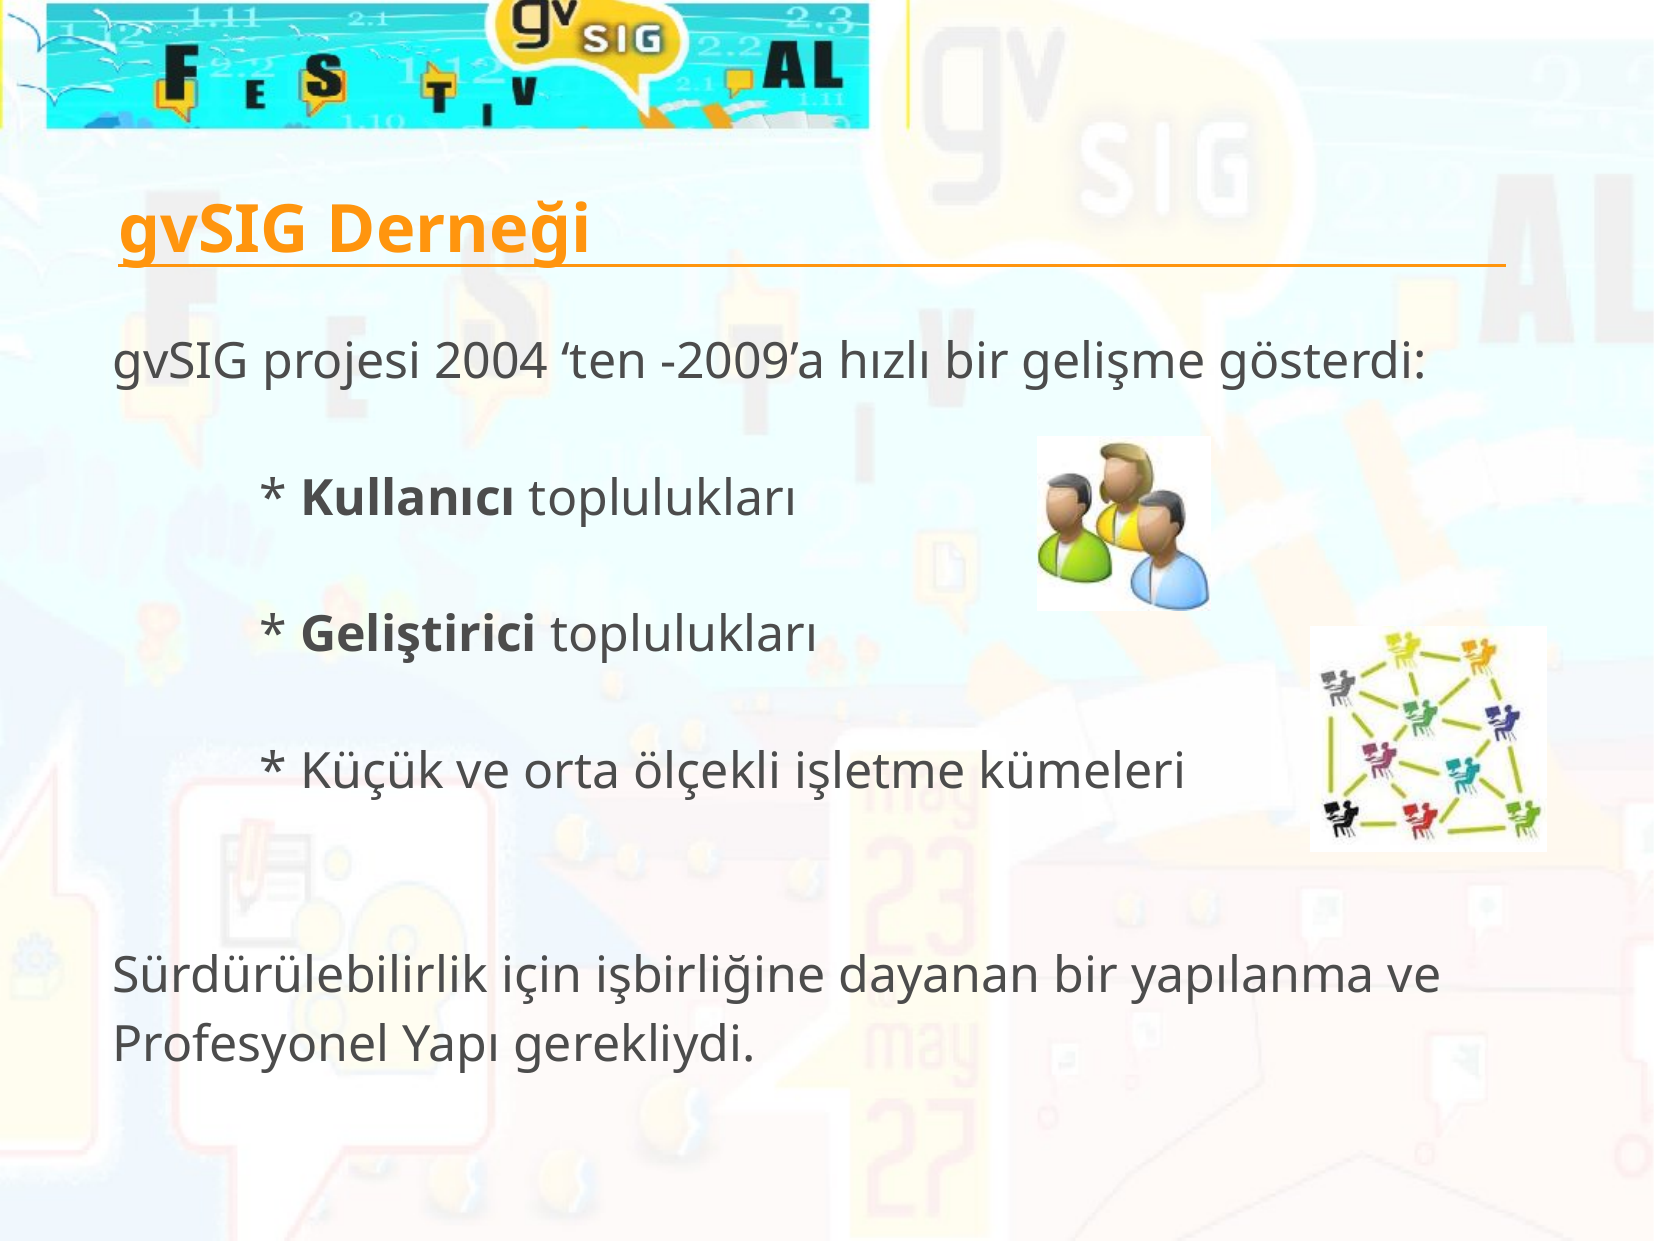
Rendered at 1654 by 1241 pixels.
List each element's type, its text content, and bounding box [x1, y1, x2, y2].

title gvSIG projesi 2004 ‘ten -2009’a hızlı bir gelişme gösterdi: * Kullanıcı toplulukları * Geliştirici toplulukları * Küçük ve orta ölçekli işletme kümeleri Sürdürülebilirlik için işbirliğine dayanan bir yapılanma ve Profesyonel Yapı gerekliydi. [112, 349, 1619, 1052]
picture [0, 0, 1654, 1241]
title gvSIG Derneği [118, 177, 1607, 276]
